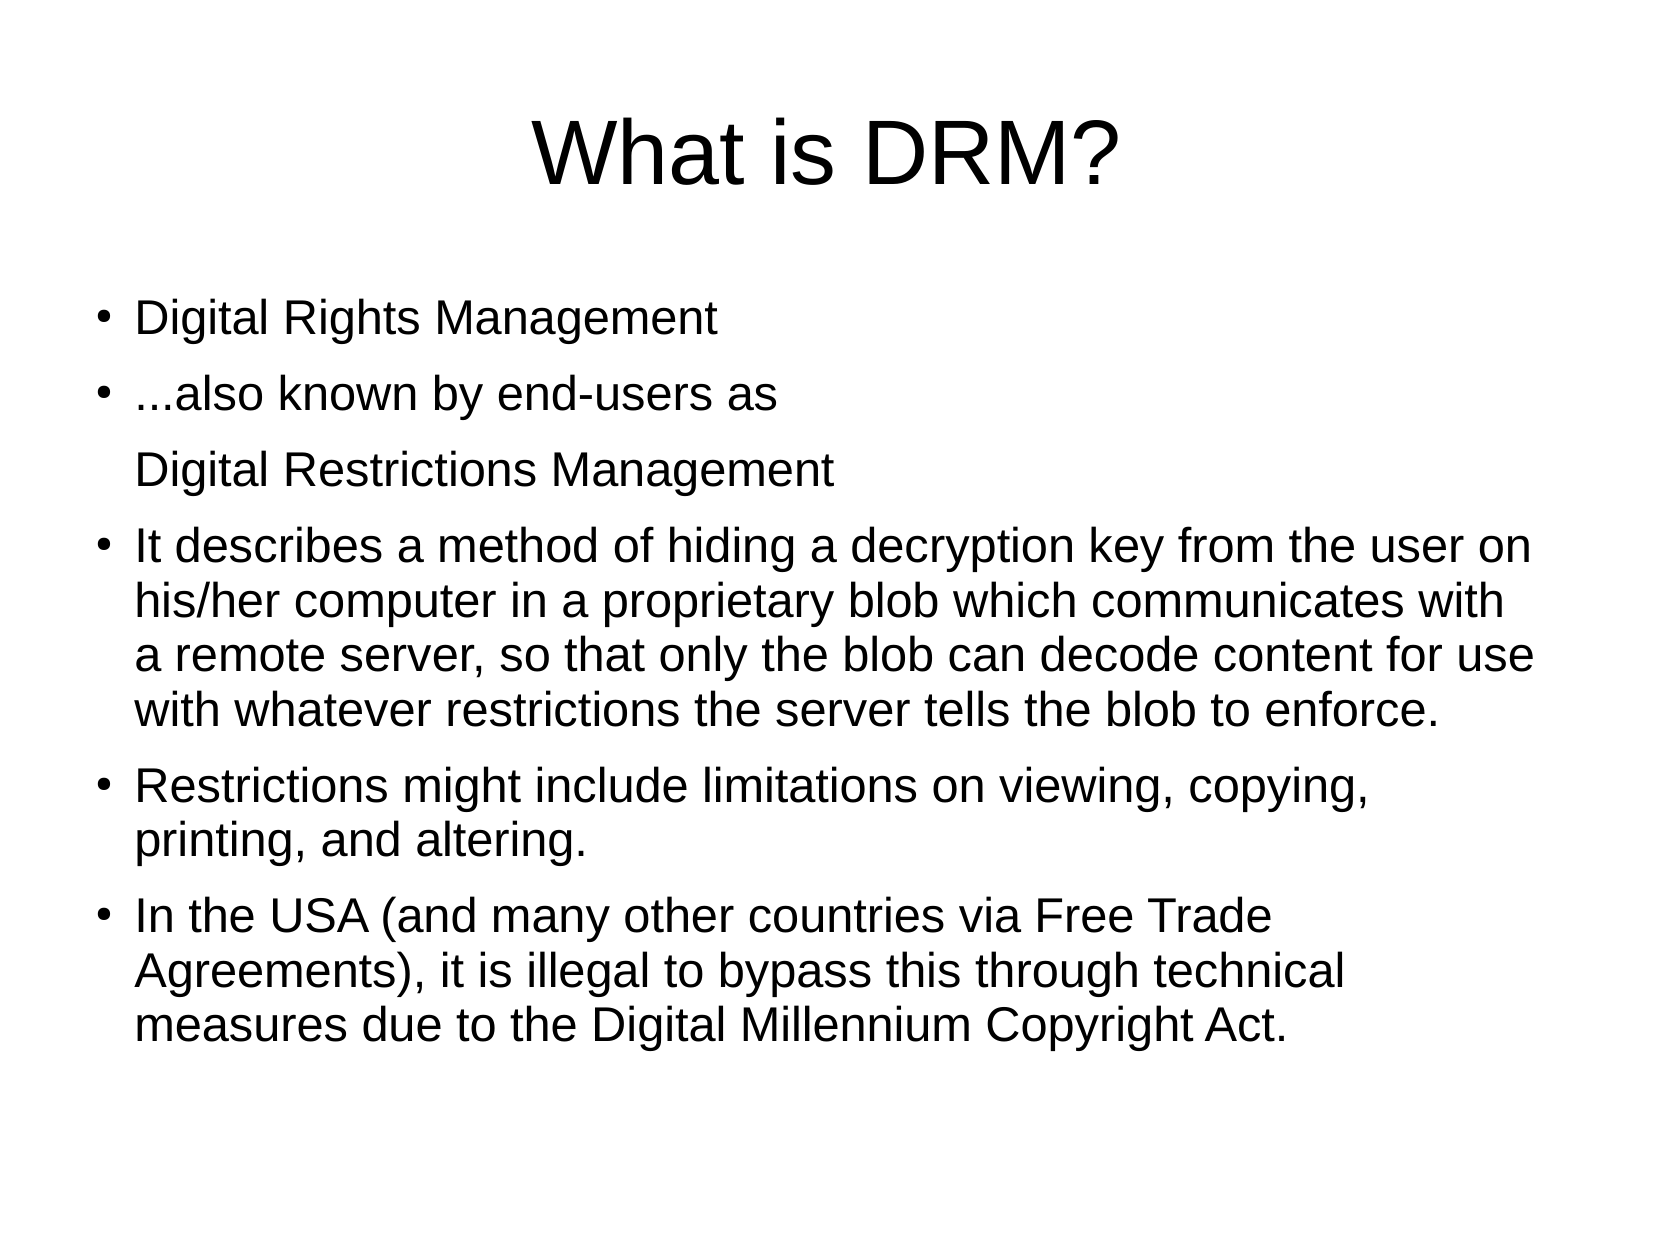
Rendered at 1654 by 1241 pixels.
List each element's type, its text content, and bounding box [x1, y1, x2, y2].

list Digital Rights Management ...also known by end-users as Digital Restrictions Management It describes a method of hiding a decryption key from the user on his/her computer in a proprietary blob which communicates with a remote server, so that only the blob can decode content for use with whatever restrictions the server tells the blob to enforce. Restrictions might include limitations on viewing, copying, printing, and altering. In the USA (and many other countries via Free Trade Agreements), it is illegal to bypass this through technical measures due to the Digital Millennium Copyright Act. [82, 290, 1538, 1111]
title What is DRM? [82, 49, 1571, 257]
